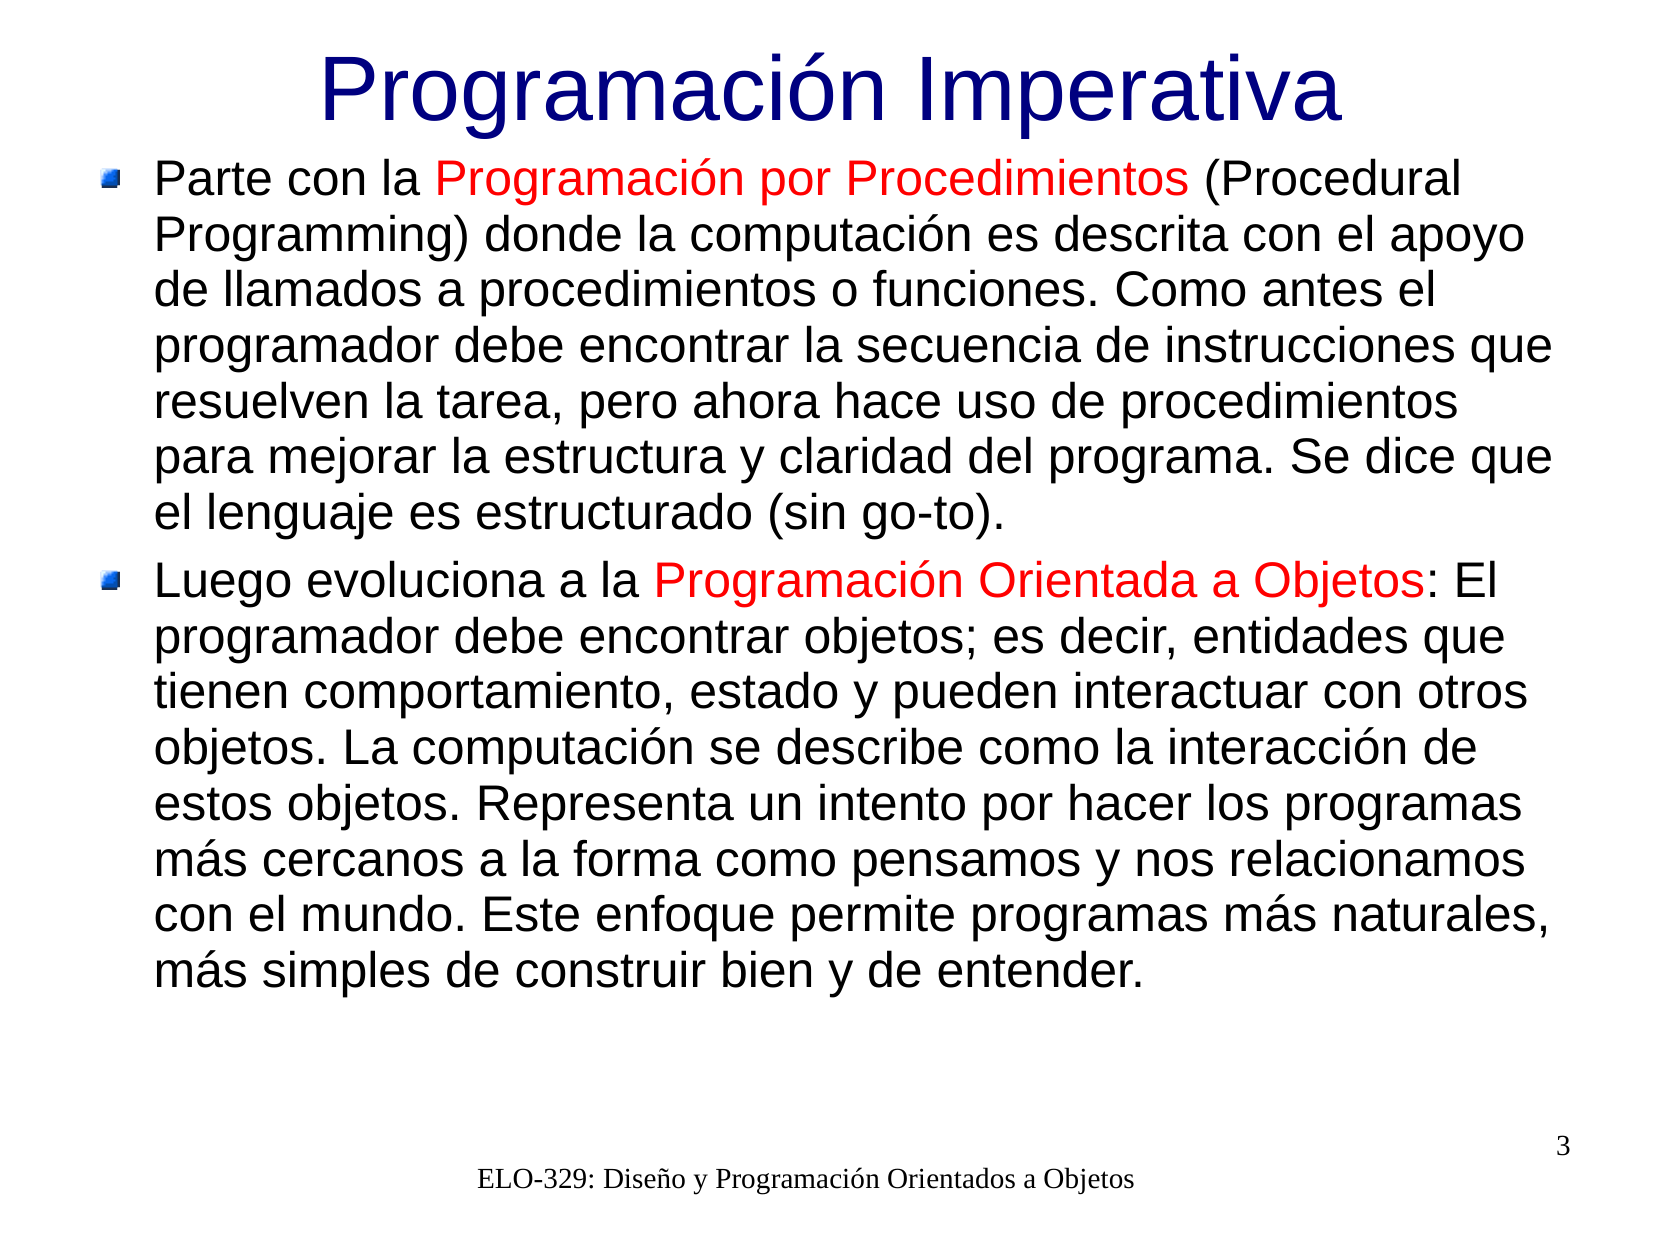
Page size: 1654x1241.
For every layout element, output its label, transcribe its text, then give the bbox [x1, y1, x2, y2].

title Programación Imperativa [86, 26, 1576, 151]
list Parte con la Programación por Procedimientos (Procedural Programming) donde la computación es descrita con el apoyo de llamados a procedimientos o funciones. Como antes el programador debe encontrar la secuencia de instrucciones que resuelven la tarea, pero ahora hace uso de procedimientos para mejorar la estructura y claridad del programa. Se dice que el lenguaje es estructurado (sin go-to). Luego evoluciona a la Programación Orientada a Objetos: El programador debe encontrar objetos; es decir, entidades que tienen comportamiento, estado y pueden interactuar con otros objetos. La computación se describe como la interacción de estos objetos. Representa un intento por hacer los programas más cercanos a la forma como pensamos y nos relacionamos con el mundo. Este enfoque permite programas más naturales, más simples de construir bien y de entender. [82, 150, 1571, 1109]
